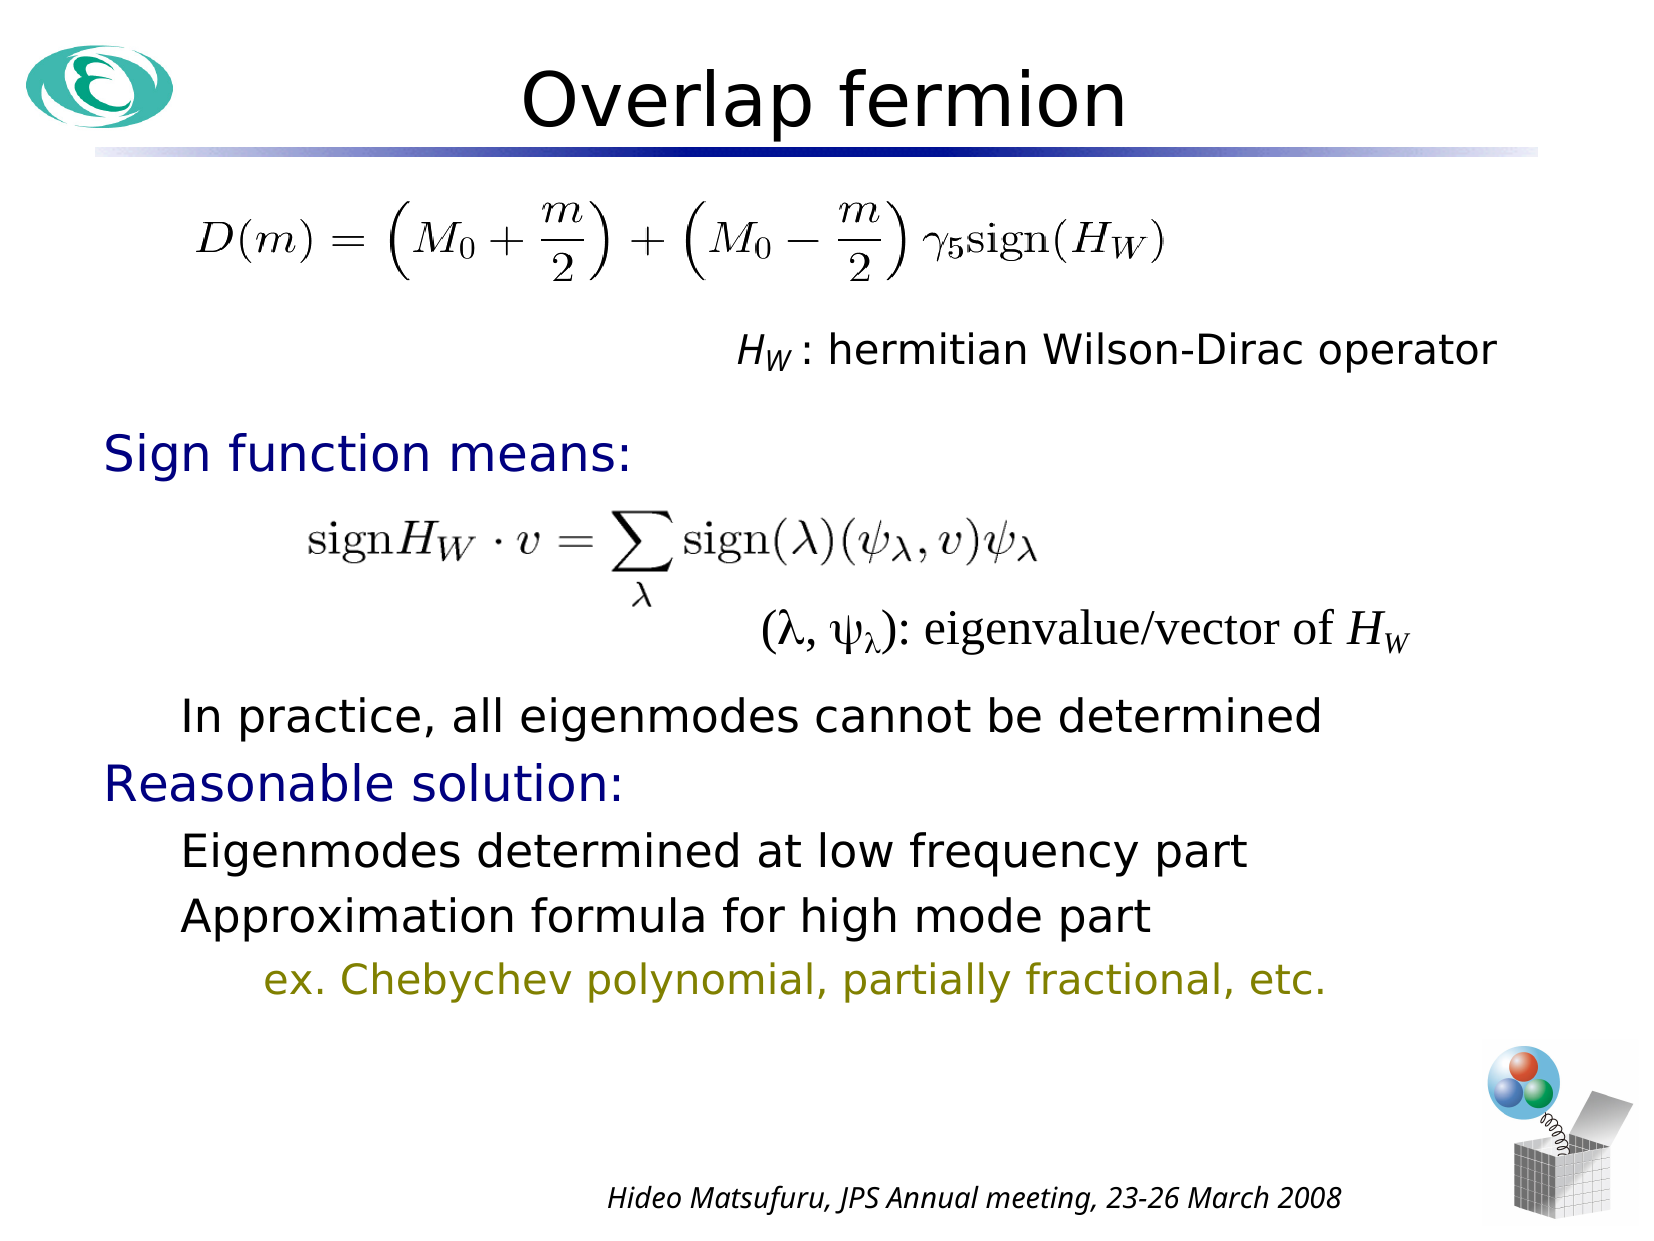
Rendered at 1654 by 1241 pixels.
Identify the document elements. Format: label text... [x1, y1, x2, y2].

picture [196, 201, 1164, 281]
picture [1482, 1039, 1639, 1226]
title Overlap fermion [201, 47, 1450, 154]
list Sign function means: In practice, all eigenmodes cannot be determined Reasonable solution: Eigenmodes determined at low frequency part Approximation formula for high mode part ex. Chebychev polynomial, partially fractional, etc. [85, 424, 1540, 1066]
picture [20, 37, 179, 136]
text_box (, ): eigenvalue/vector of HW [760, 600, 1409, 669]
text_box HW : hermitian Wilson-Dirac operator [736, 319, 1507, 378]
picture [291, 495, 1042, 617]
picture [95, 147, 1538, 157]
